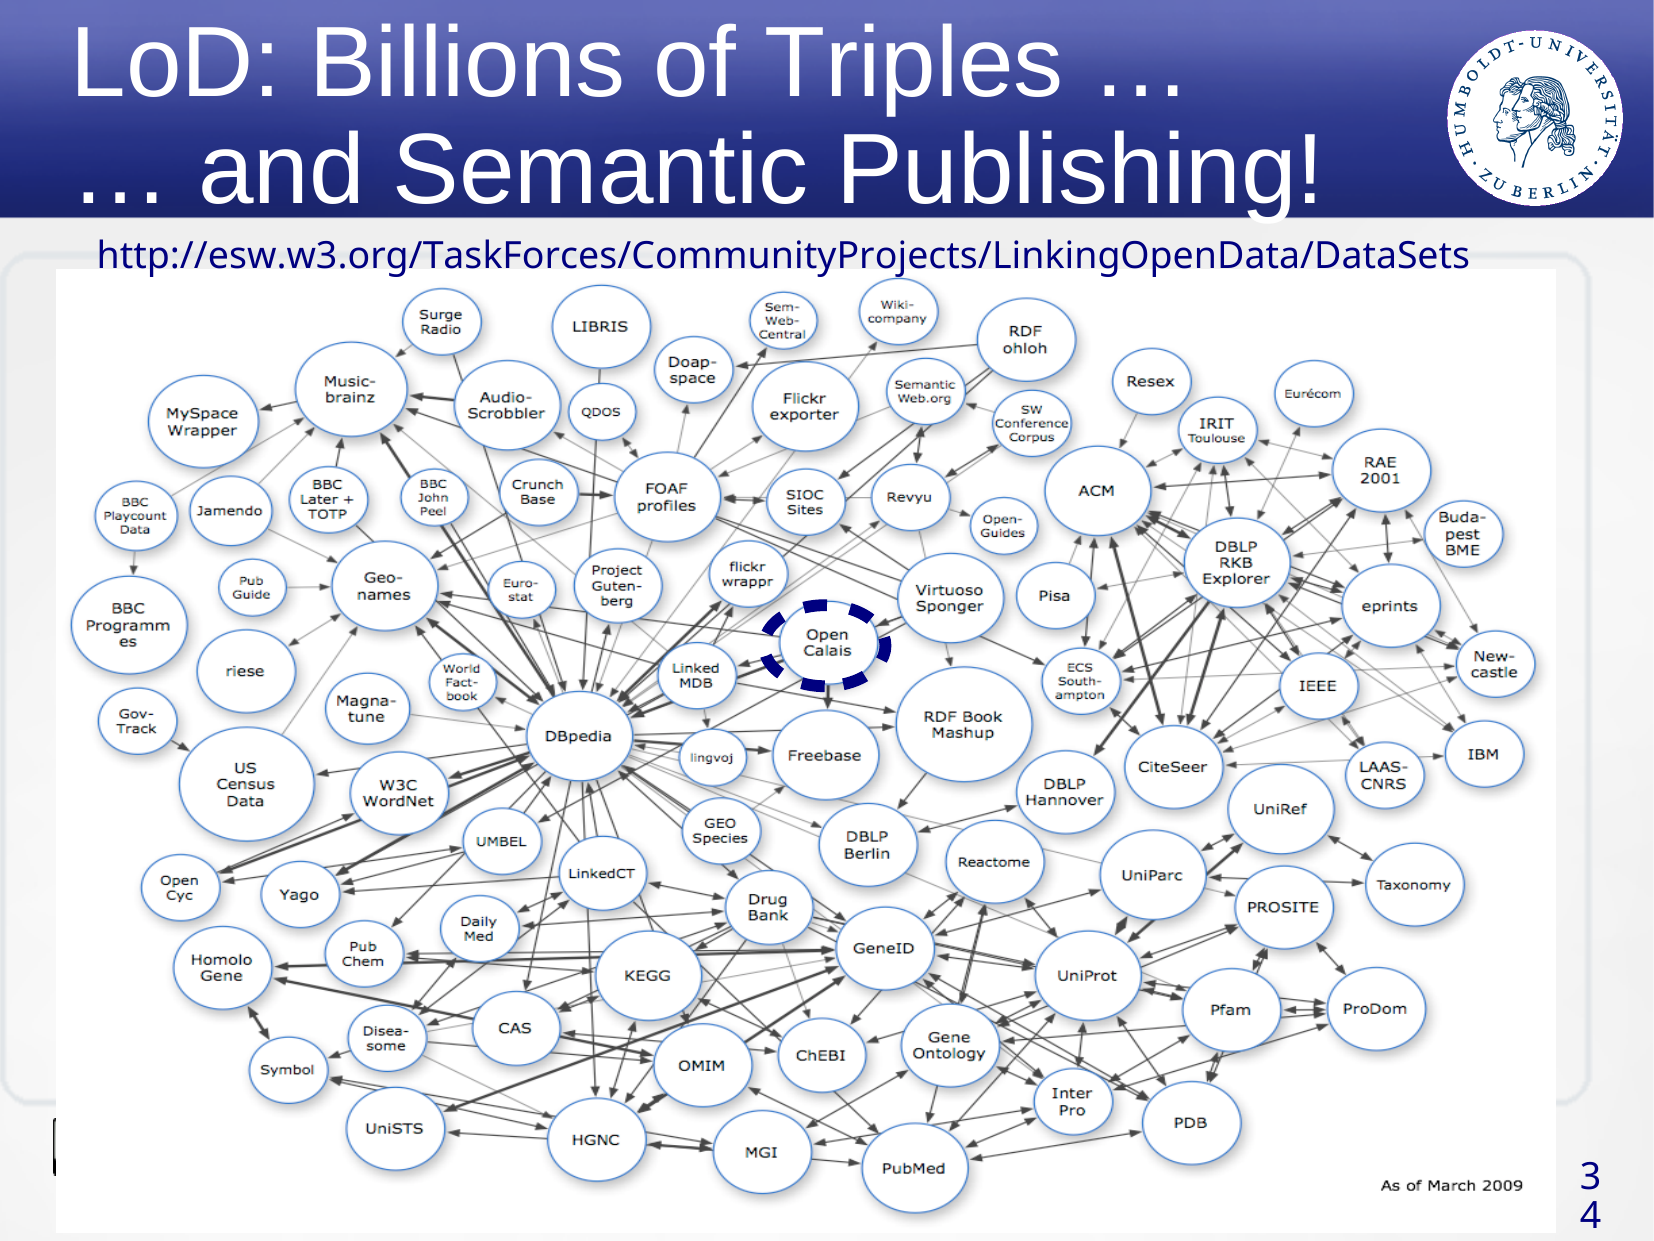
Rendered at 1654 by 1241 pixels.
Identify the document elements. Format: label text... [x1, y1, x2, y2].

title LoD: Billions of Triples … … and Semantic Publishing! [70, 0, 1548, 236]
text_box 34 [1565, 1142, 1616, 1204]
text_box http://esw.w3.org/TaskForces/CommunityProjects/LinkingOpenData/DataSets [81, 221, 1594, 283]
picture [0, 0, 1654, 1241]
